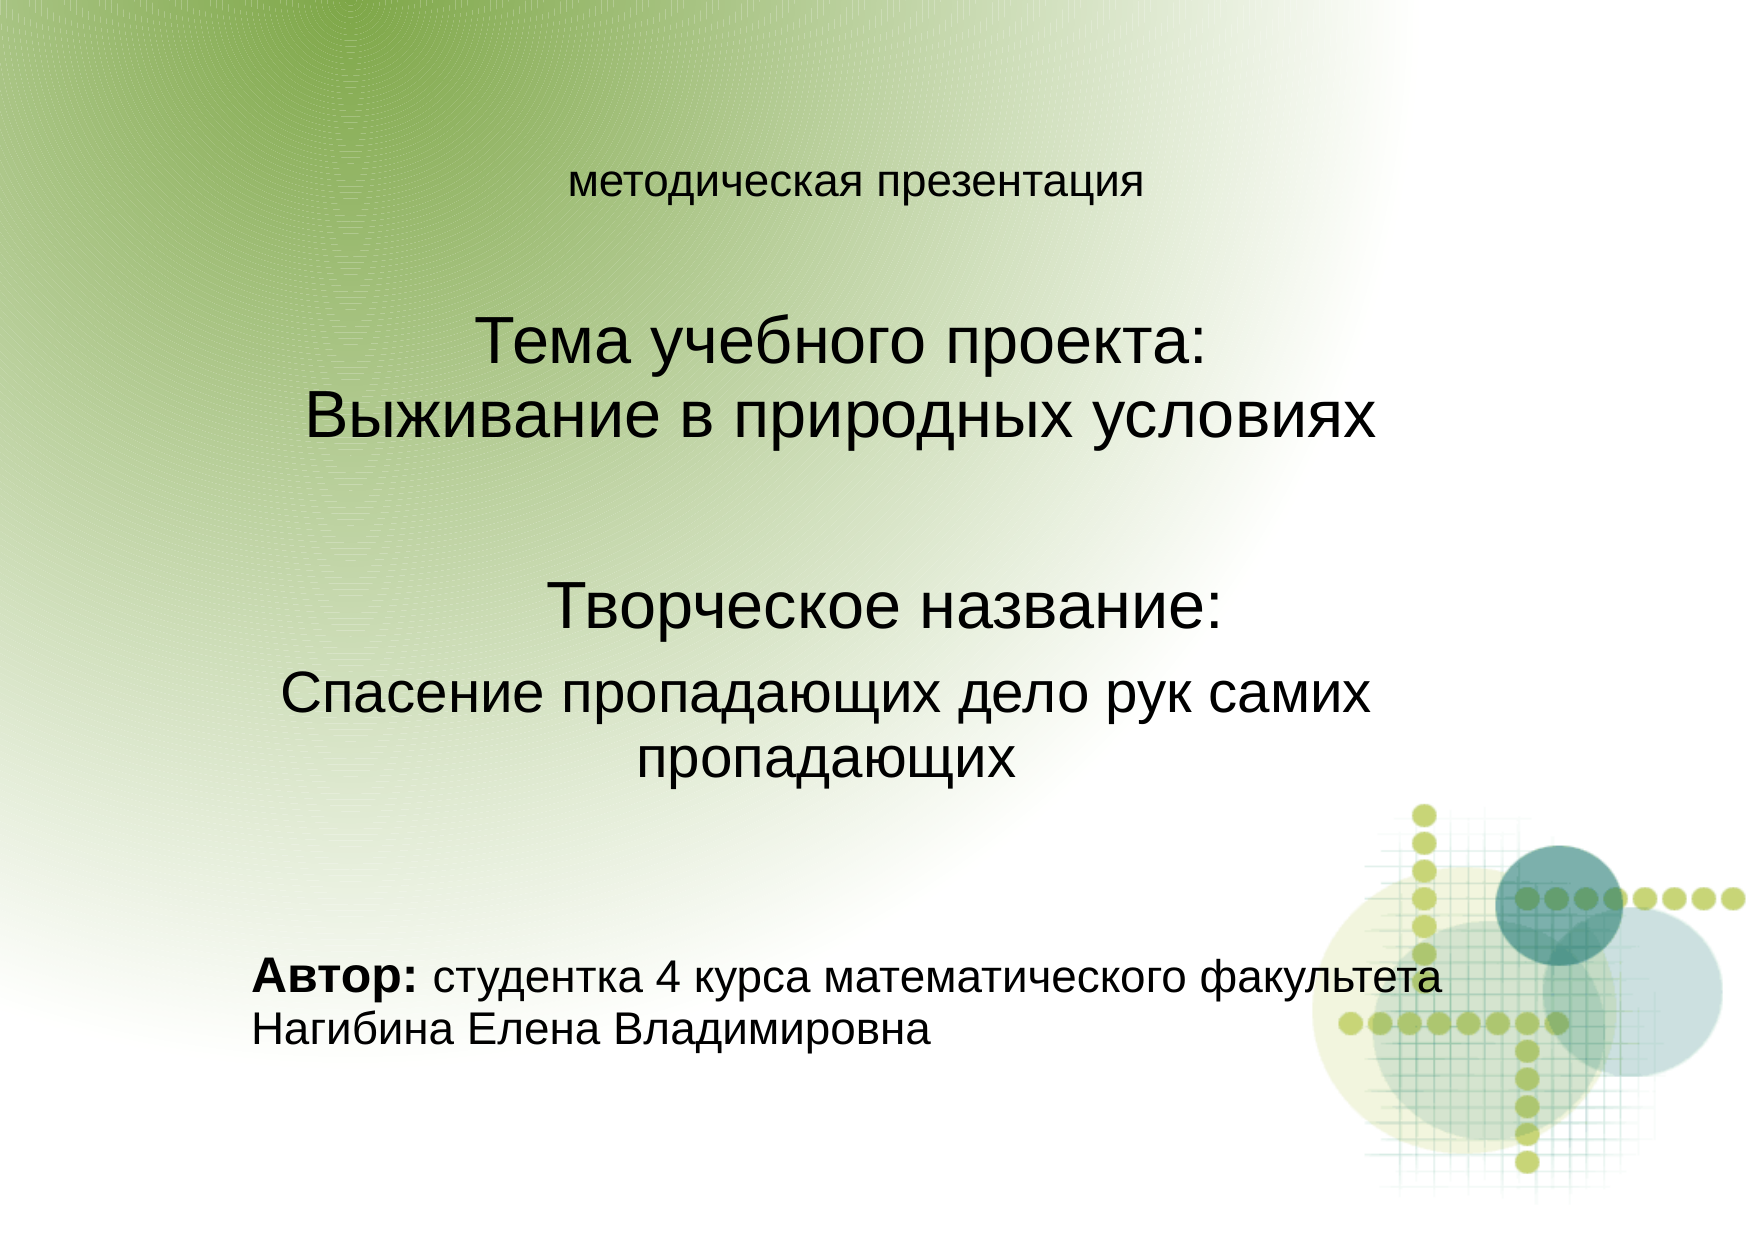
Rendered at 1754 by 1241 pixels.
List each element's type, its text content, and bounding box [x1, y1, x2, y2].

text_box Тема учебного проекта: Выживание в природных условиях [206, 295, 1477, 460]
text_box Творческое название: [265, 561, 1506, 651]
text_box методическая презентация [265, 147, 1447, 214]
text_box Автор: студентка 4 курса математического факультета Нагибина Елена Владимировна [236, 939, 1565, 1063]
text_box Спасение пропадающих дело рук самих пропадающих [265, 652, 1388, 798]
picture [1298, 792, 1754, 1211]
